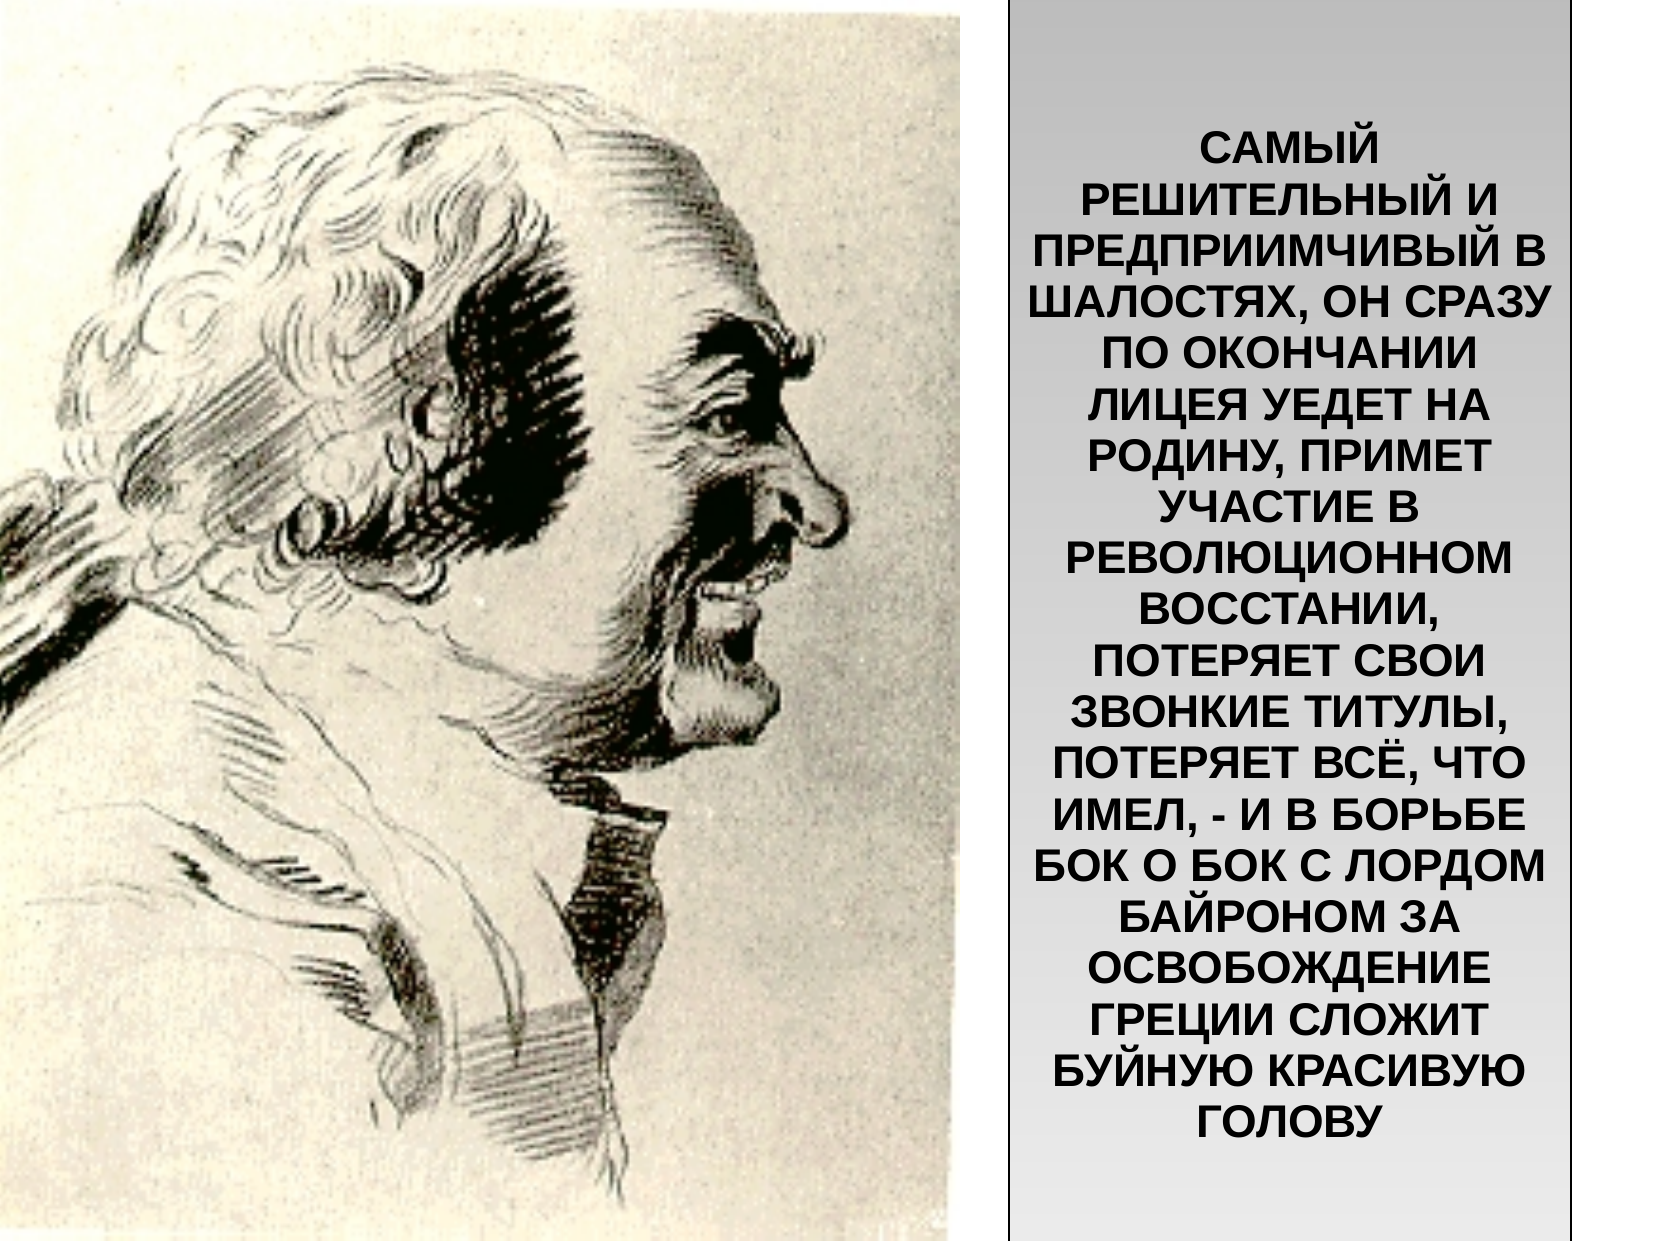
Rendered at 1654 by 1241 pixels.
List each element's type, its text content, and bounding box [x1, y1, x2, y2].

picture [0, 0, 960, 1241]
title САМЫЙ РЕШИТЕЛЬНЫЙ И ПРЕДПРИИМЧИВЫЙ В ШАЛОСТЯХ, ОН СРАЗУ ПО ОКОНЧАНИИ ЛИЦЕЯ УЕДЕТ НА РОДИНУ, ПРИМЕТ УЧАСТИЕ В РЕВОЛЮЦИОННОМ ВОССТАНИИ, ПОТЕРЯЕТ СВОИ ЗВОНКИЕ ТИТУЛЫ, ПОТЕРЯЕТ ВСЁ, ЧТО ИМЕЛ, - И В БОРЬБЕ БОК О БОК С ЛОРДОМ БАЙРОНОМ ЗА ОСВОБОЖДЕНИЕ ГРЕЦИИ СЛОЖИТ БУЙНУЮ КРАСИВУЮ ГОЛОВУ [1009, 0, 1571, 1241]
